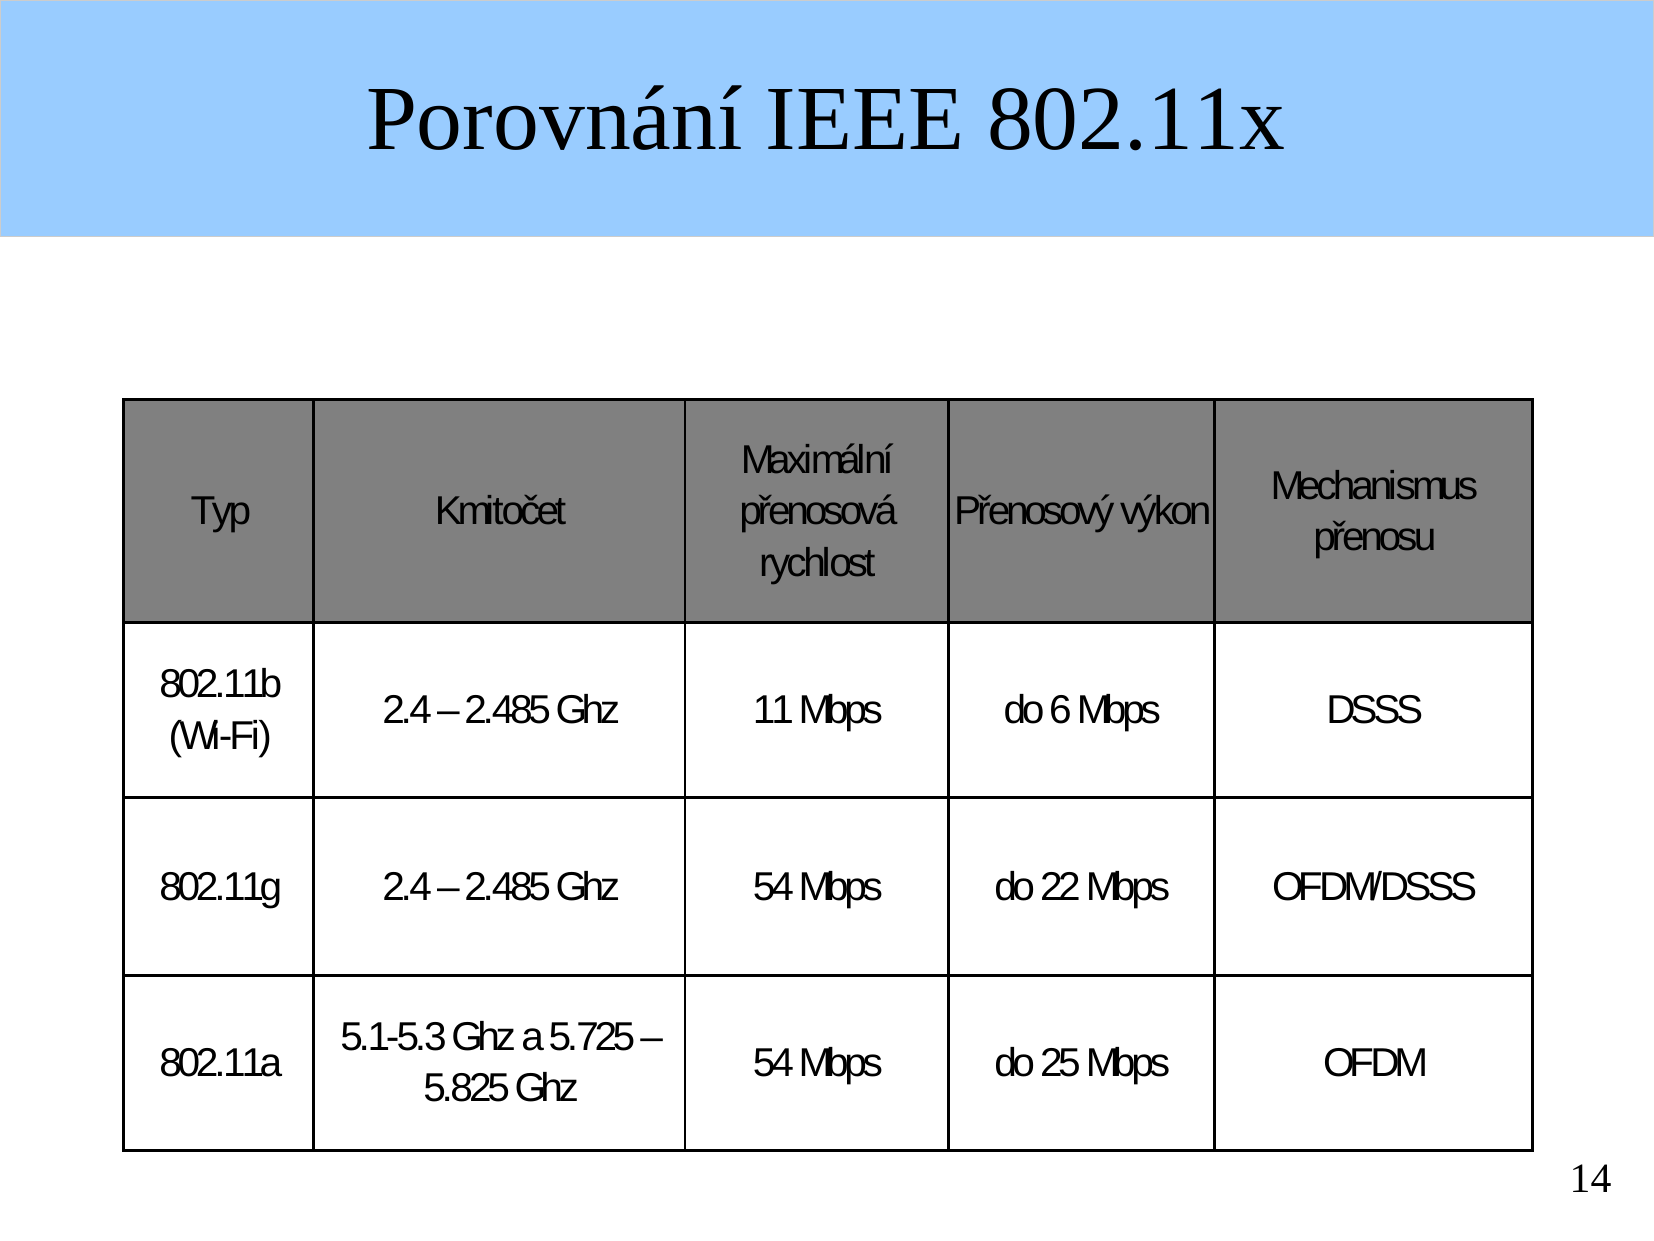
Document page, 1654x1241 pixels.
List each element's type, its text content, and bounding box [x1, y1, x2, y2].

title Porovnání IEEE 802.11x [0, 0, 1654, 237]
chart [121, 397, 1534, 1180]
